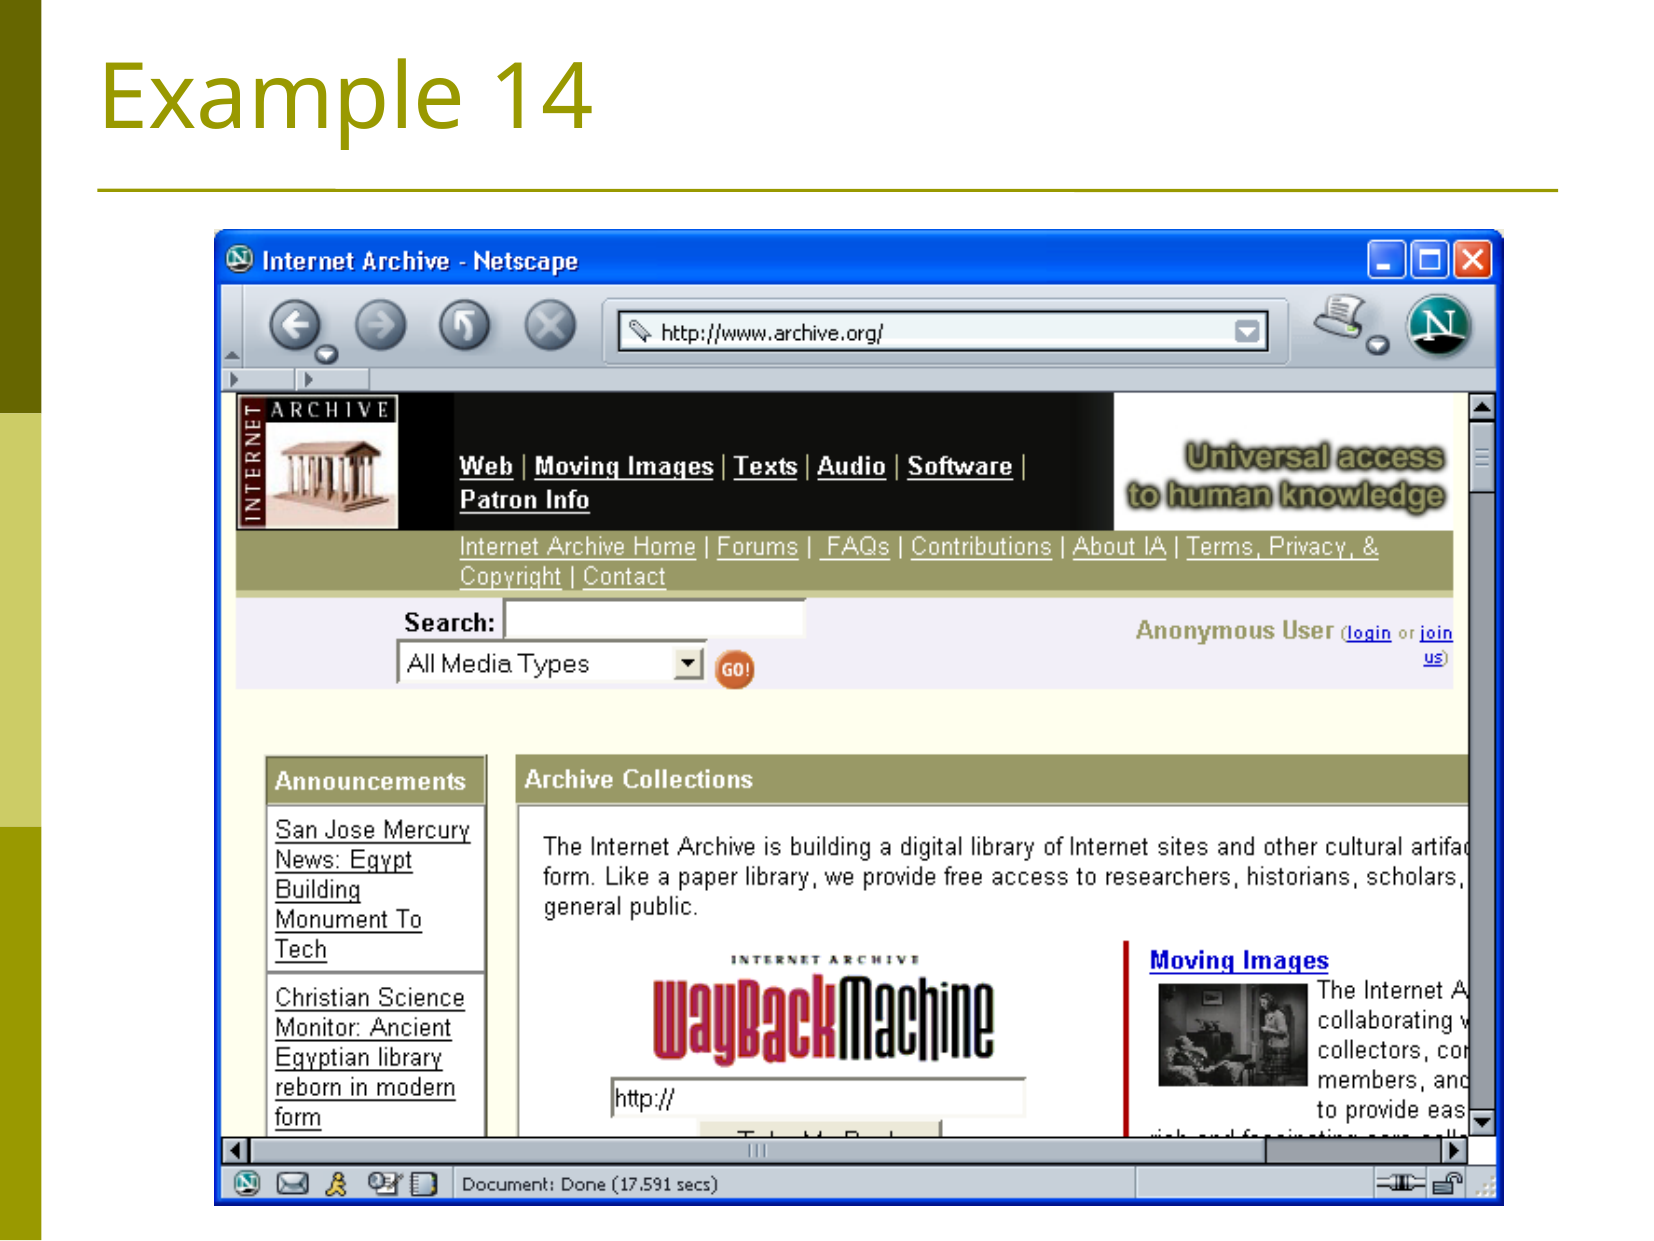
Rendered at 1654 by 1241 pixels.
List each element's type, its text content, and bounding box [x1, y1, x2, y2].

picture [214, 229, 1504, 1206]
title Example 14 [82, 0, 1571, 164]
